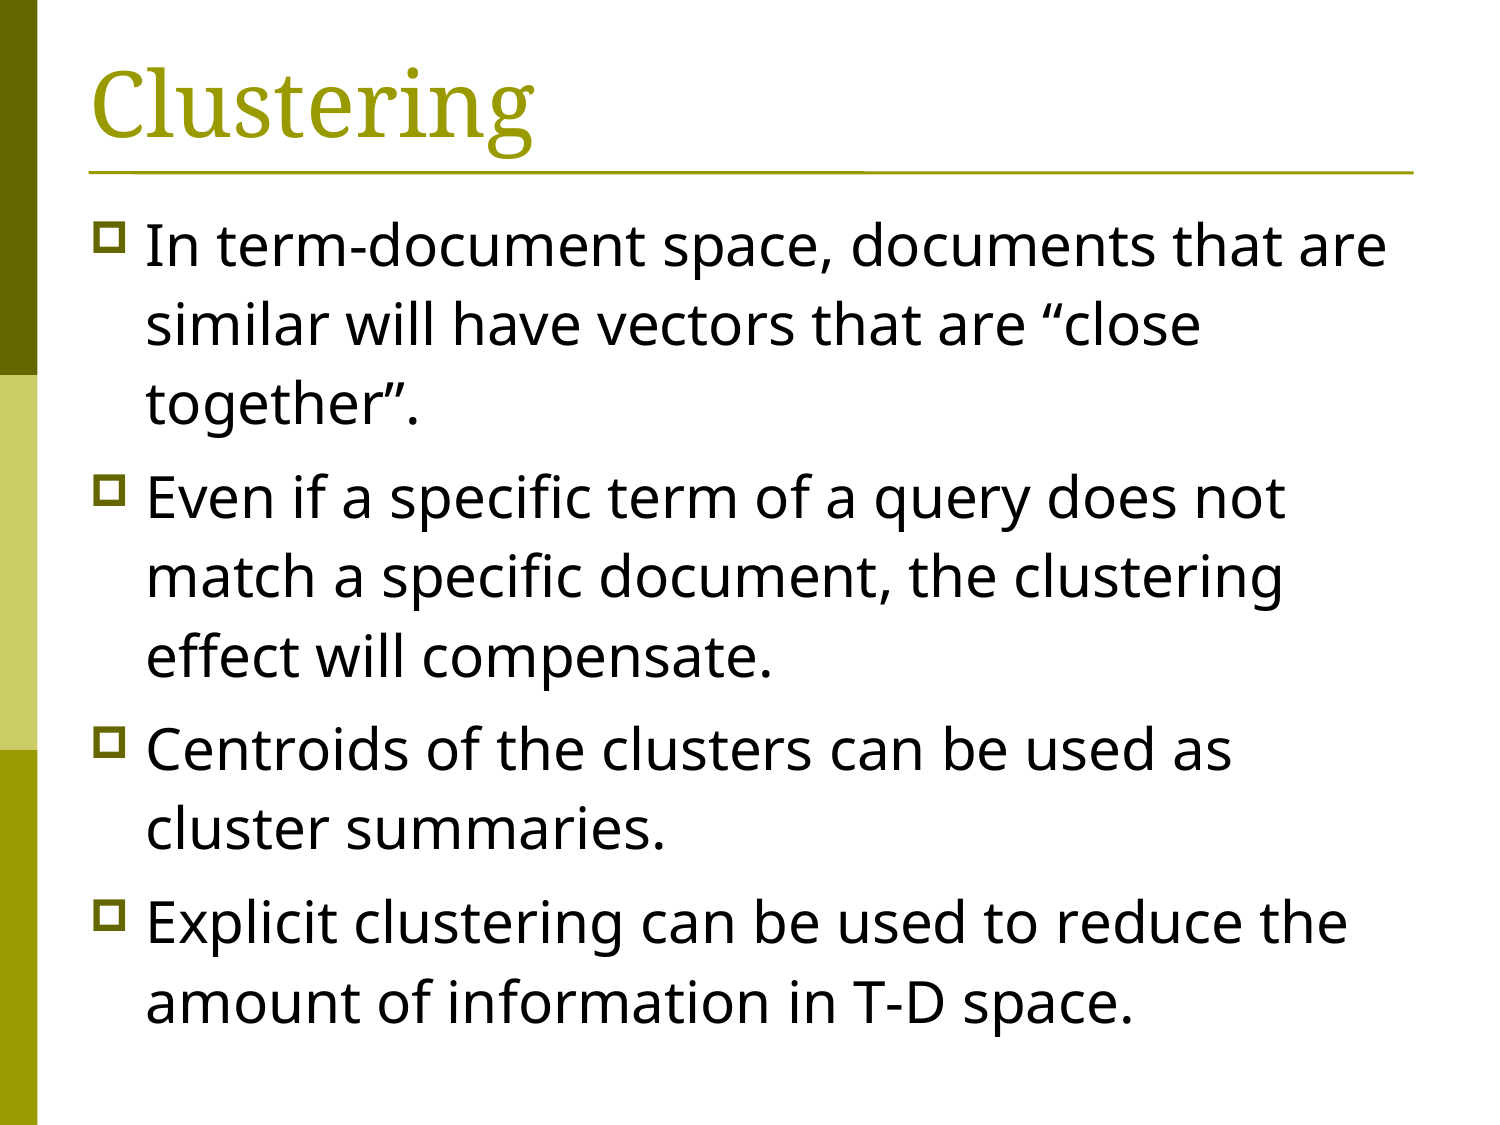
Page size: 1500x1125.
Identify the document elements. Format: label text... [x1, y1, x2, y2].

title Clustering [75, 45, 1426, 173]
list In term-document space, documents that are similar will have vectors that are “close together”. Even if a specific term of a query does not match a specific document, the clustering effect will compensate. Centroids of the clusters can be used as cluster summaries. Explicit clustering can be used to reduce the amount of information in T-D space. [75, 196, 1426, 1006]
